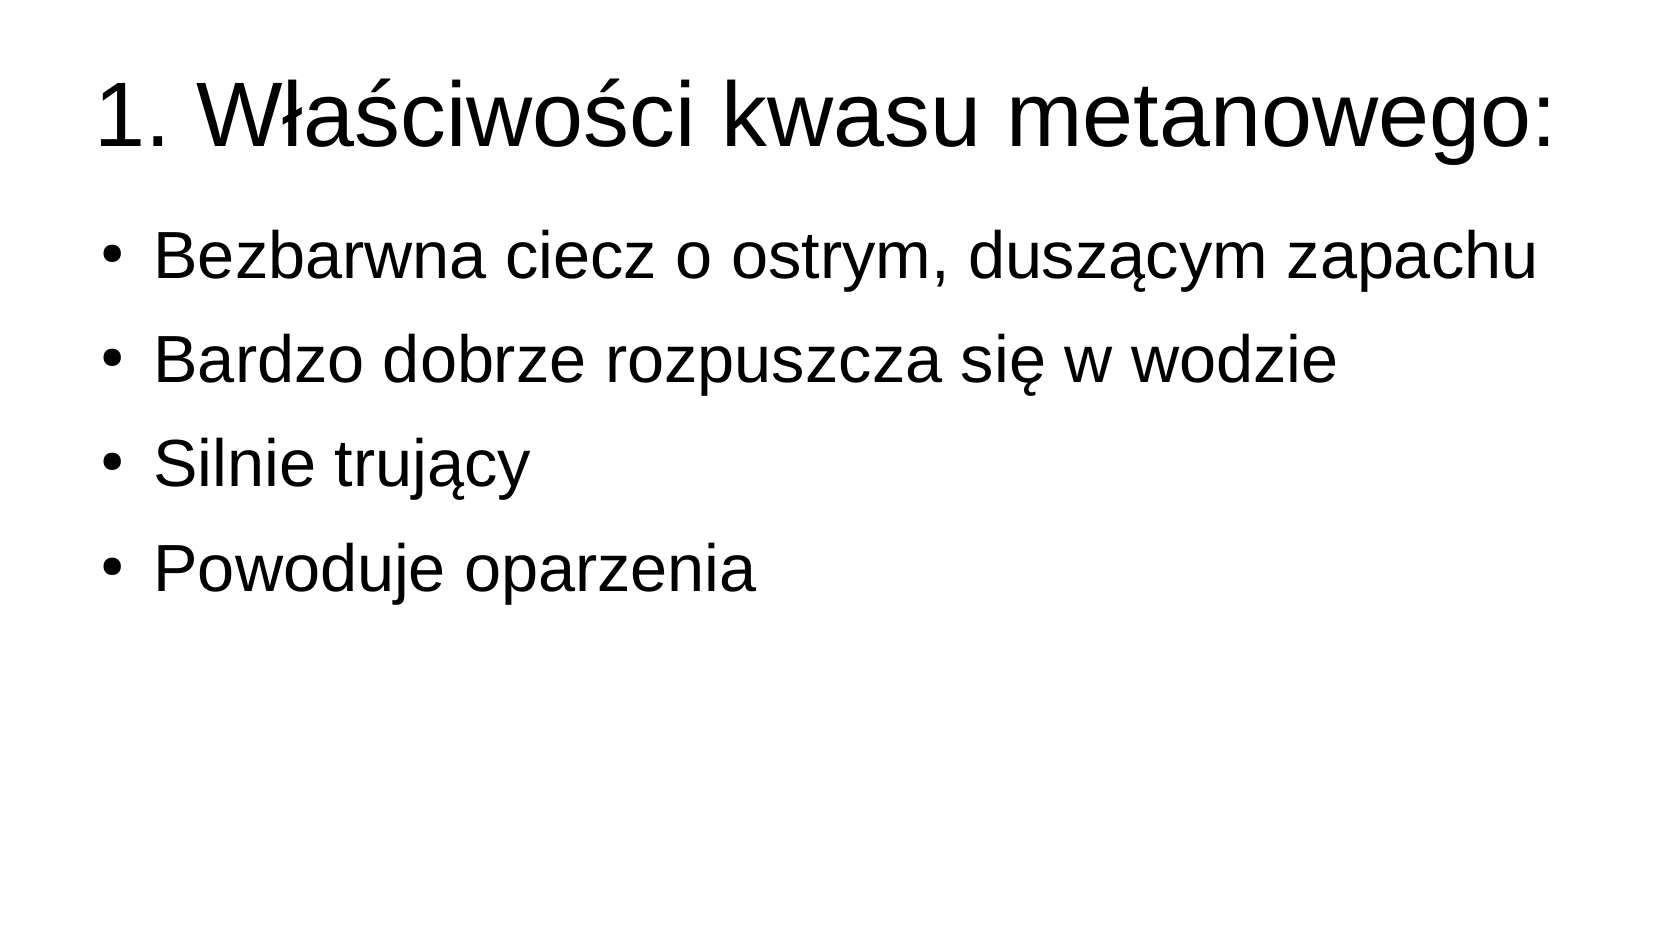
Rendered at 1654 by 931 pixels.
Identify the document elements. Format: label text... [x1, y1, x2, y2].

list Bezbarwna ciecz o ostrym, duszącym zapachu Bardzo dobrze rozpuszcza się w wodzie Silnie trujący Powoduje oparzenia [82, 217, 1571, 758]
title 1. Właściwości kwasu metanowego: [82, 37, 1571, 193]
